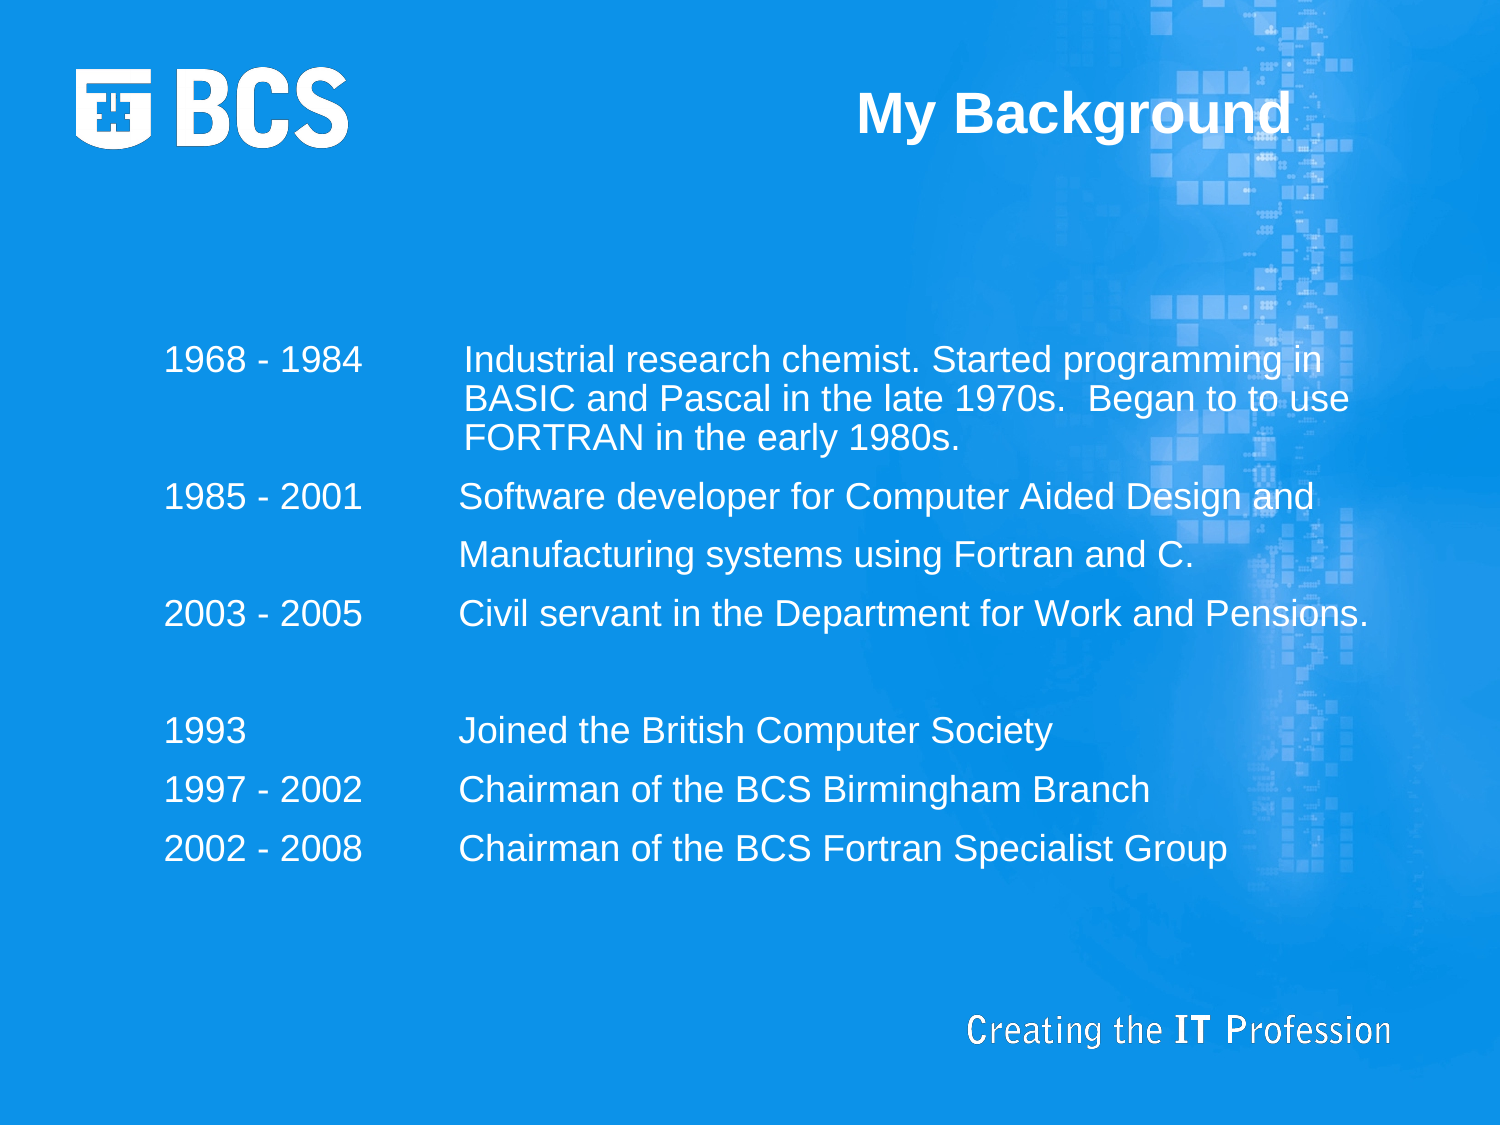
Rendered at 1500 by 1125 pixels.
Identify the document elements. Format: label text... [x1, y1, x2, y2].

title My Background [648, 31, 1500, 207]
picture [0, 0, 1500, 1125]
subtitle 1968 - 1984 Industrial research chemist. Started programming in BASIC and Pascal in the late 1970s. Began to to use FORTRAN in the early 1980s. 1985 - 2001 Software developer for Computer Aided Design and Manufacturing systems using Fortran and C. 2003 - 2005 Civil servant in the Department for Work and Pensions. 1993 Joined the British Computer Society 1997 - 2002 Chairman of the BCS Birmingham Branch 2002 - 2008 Chairman of the BCS Fortran Specialist Group [88, 236, 1418, 975]
